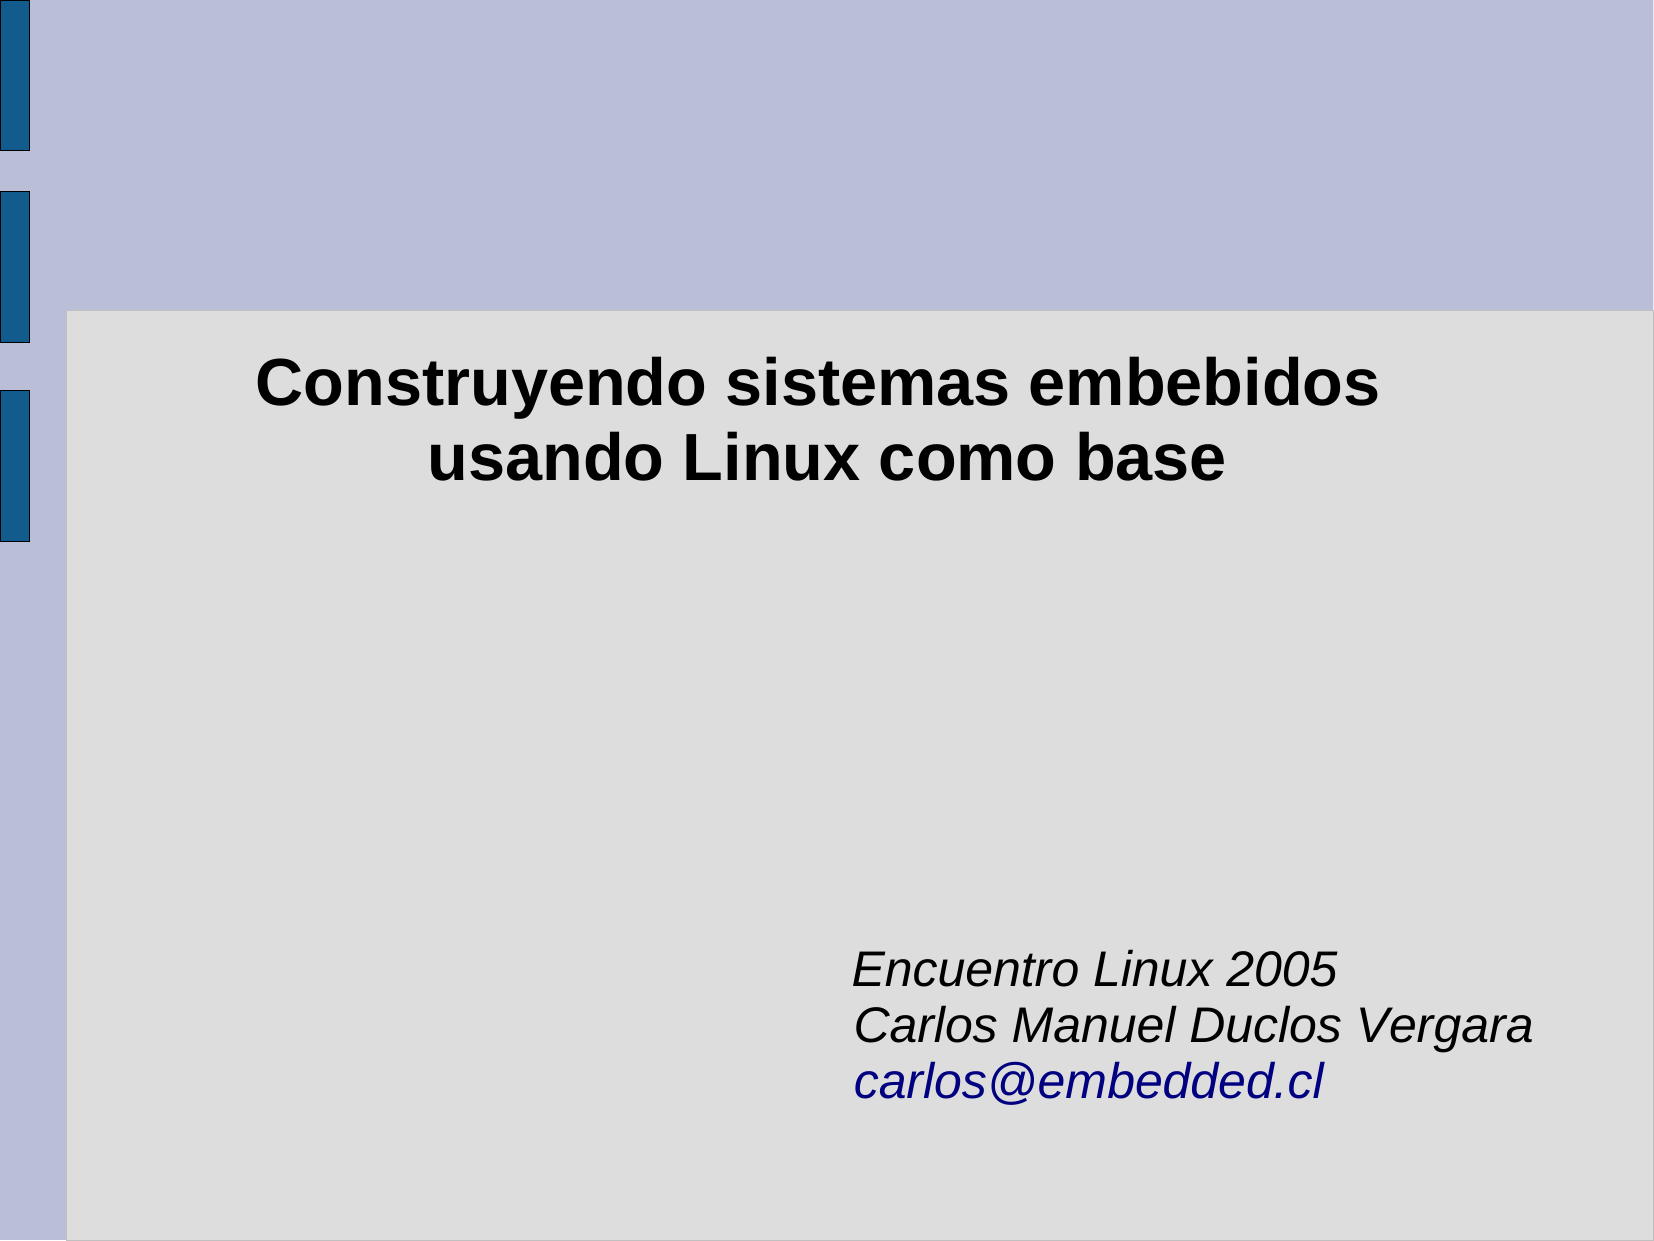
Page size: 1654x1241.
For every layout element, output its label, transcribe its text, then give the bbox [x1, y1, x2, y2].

list Construyendo sistemas embebidos usando Linux como base Encuentro Linux 2005 Carlos Manuel Duclos Vergara carlos@embedded.cl [121, 344, 1534, 1127]
